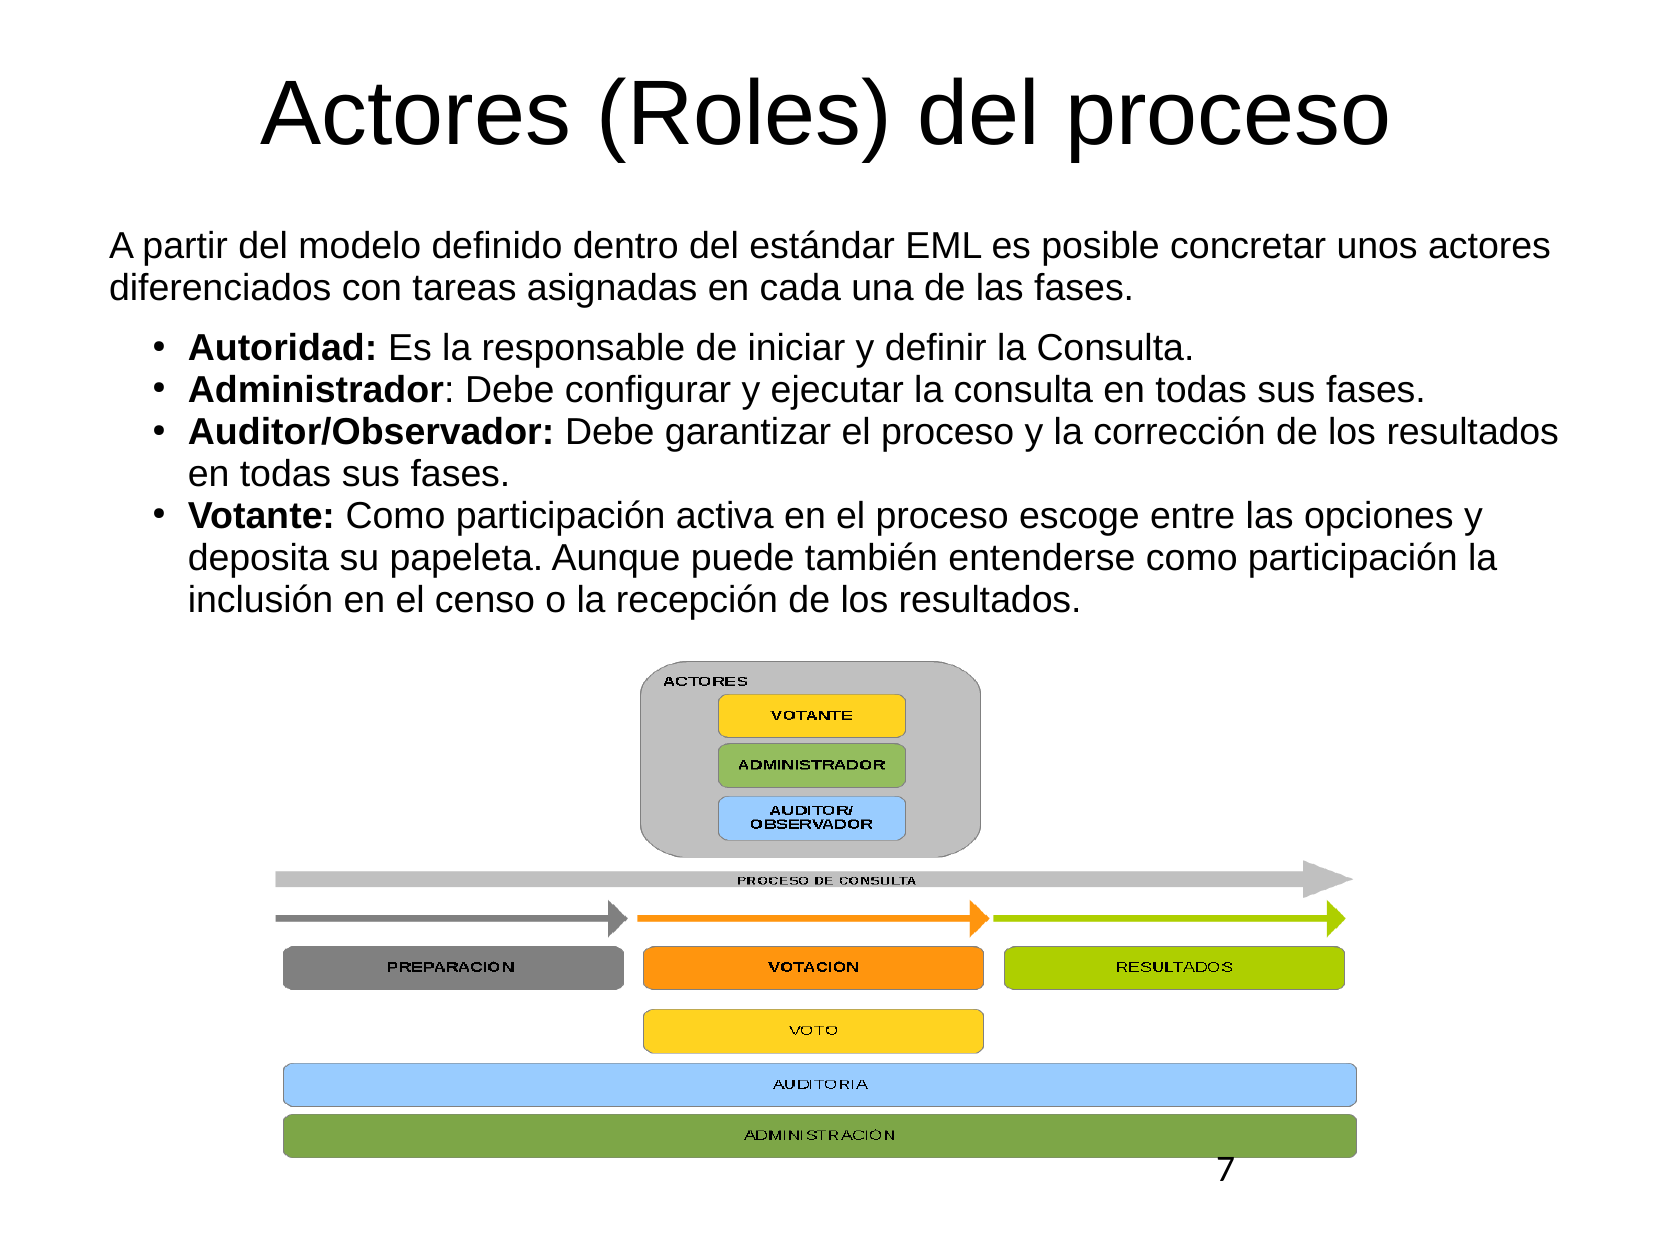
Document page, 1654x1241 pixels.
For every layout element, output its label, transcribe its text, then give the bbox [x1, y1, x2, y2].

text_box A partir del modelo definido dentro del estándar EML es posible concretar unos actores diferenciados con tareas asignadas en cada una de las fases. [94, 216, 1595, 358]
text_box <número> [1201, 1136, 1588, 1203]
picture [275, 661, 1359, 1158]
text_box Autoridad: Es la responsable de iniciar y definir la Consulta. Administrador: Debe configurar y ejecutar la consulta en todas sus fases. Auditor/Observador: Debe garantizar el proceso y la corrección de los resultados en todas sus fases. Votante: Como participación activa en el proceso escoge entre las opciones y deposita su papeleta. Aunque puede también entenderse como participación la inclusión en el censo o la recepción de los resultados. [137, 318, 1607, 633]
title Actores (Roles) del proceso [82, 49, 1571, 178]
